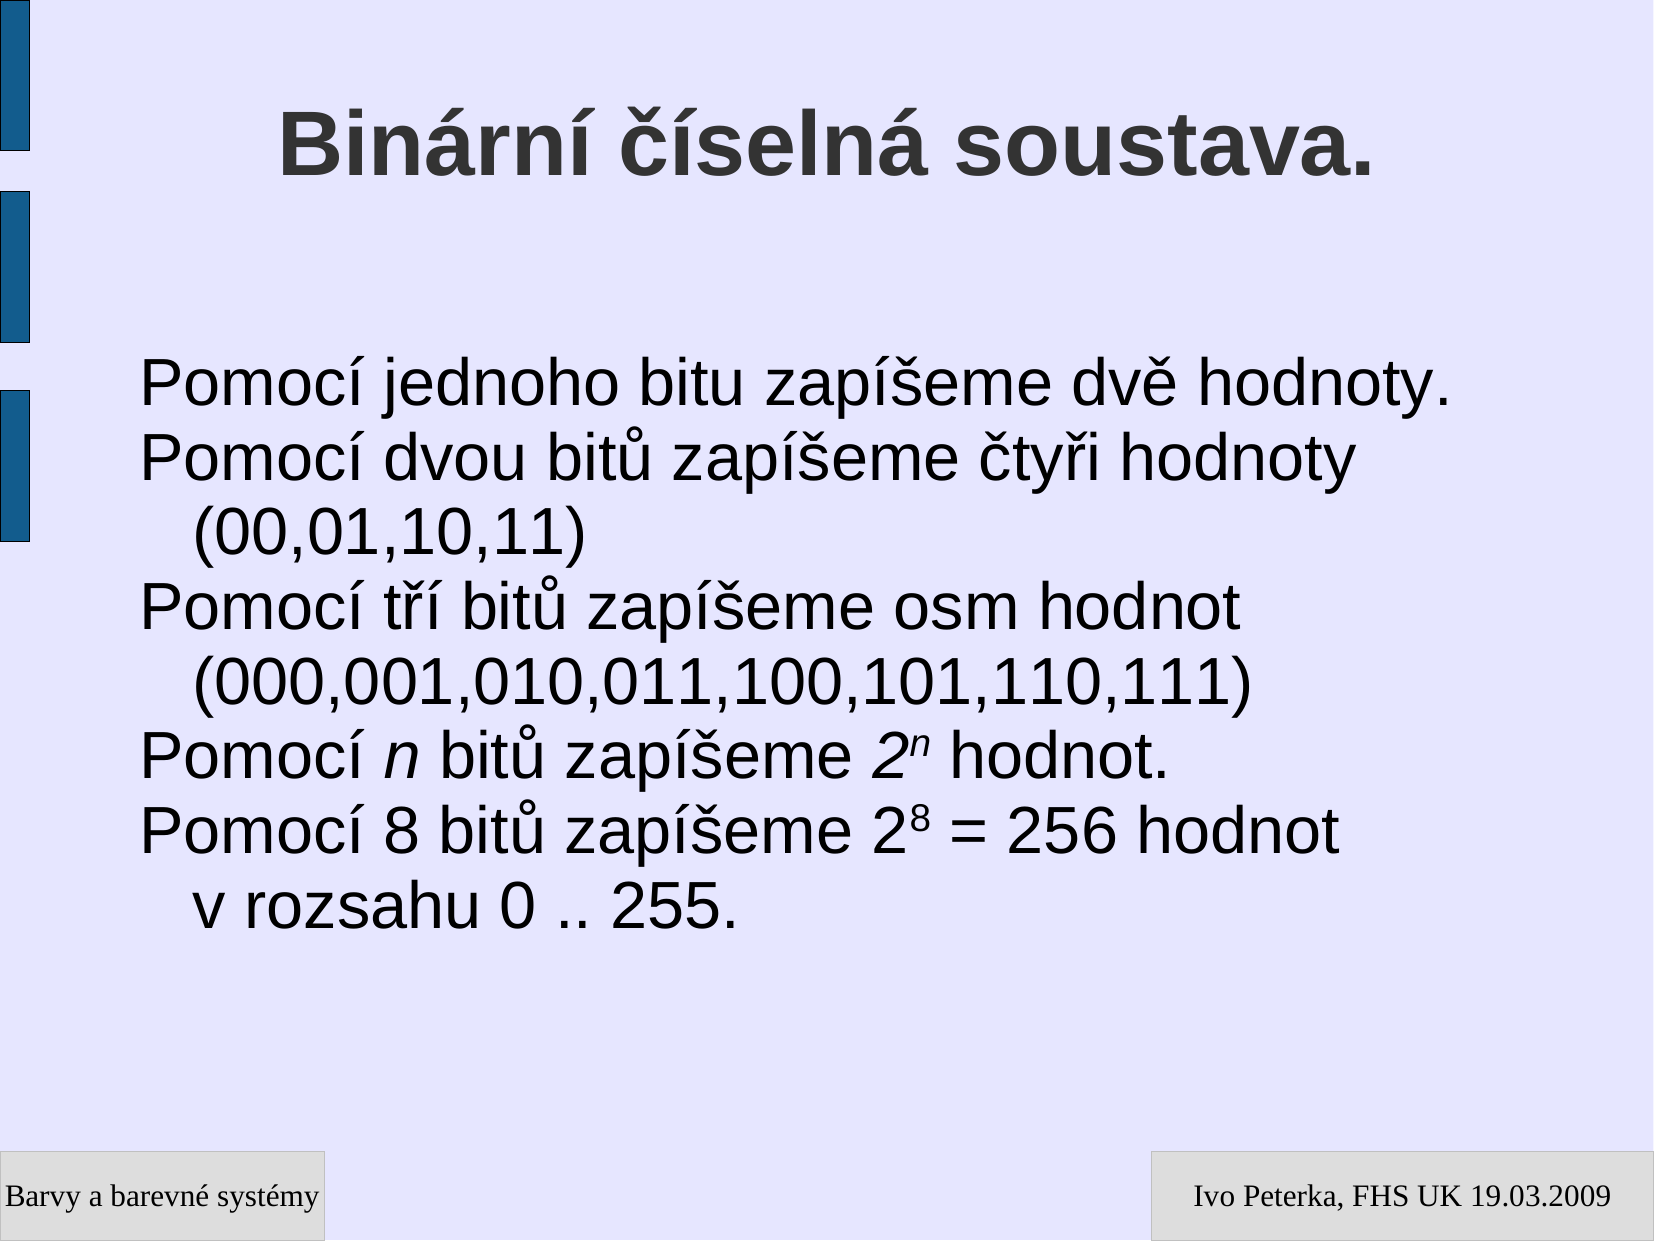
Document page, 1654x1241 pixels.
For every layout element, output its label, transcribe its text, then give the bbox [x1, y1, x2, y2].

list Pomocí jednoho bitu zapíšeme dvě hodnoty. Pomocí dvou bitů zapíšeme čtyři hodnoty (00,01,10,11) Pomocí tří bitů zapíšeme osm hodnot (000,001,010,011,100,101,110,111) Pomocí n bitů zapíšeme 2n hodnot. Pomocí 8 bitů zapíšeme 28 = 256 hodnot v rozsahu 0 .. 255. [121, 344, 1534, 1112]
title Binární číselná soustava. [121, 92, 1534, 298]
